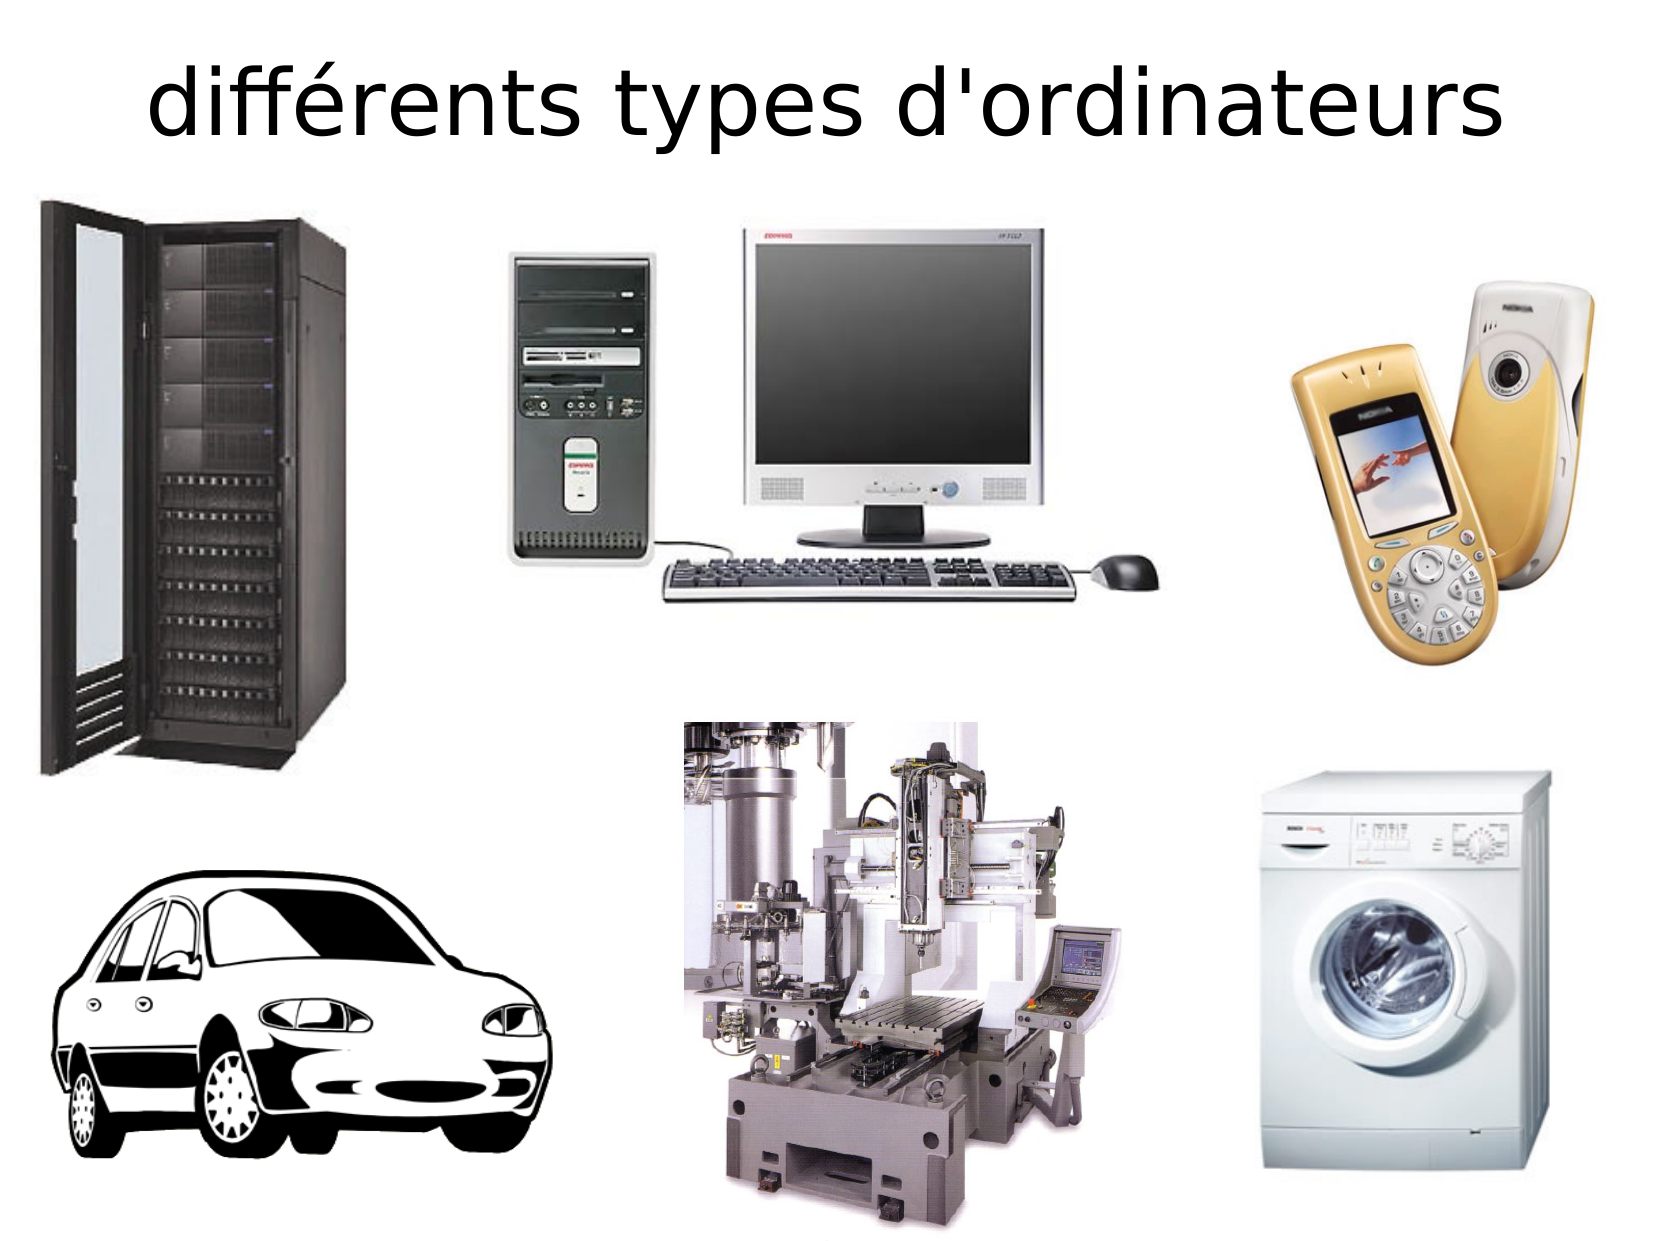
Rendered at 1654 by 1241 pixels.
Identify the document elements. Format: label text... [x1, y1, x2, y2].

title différents types d'ordinateurs [81, 40, 1572, 166]
picture [1228, 754, 1565, 1190]
picture [33, 193, 357, 788]
picture [32, 852, 576, 1173]
picture [498, 166, 1167, 1241]
picture [1272, 245, 1616, 703]
